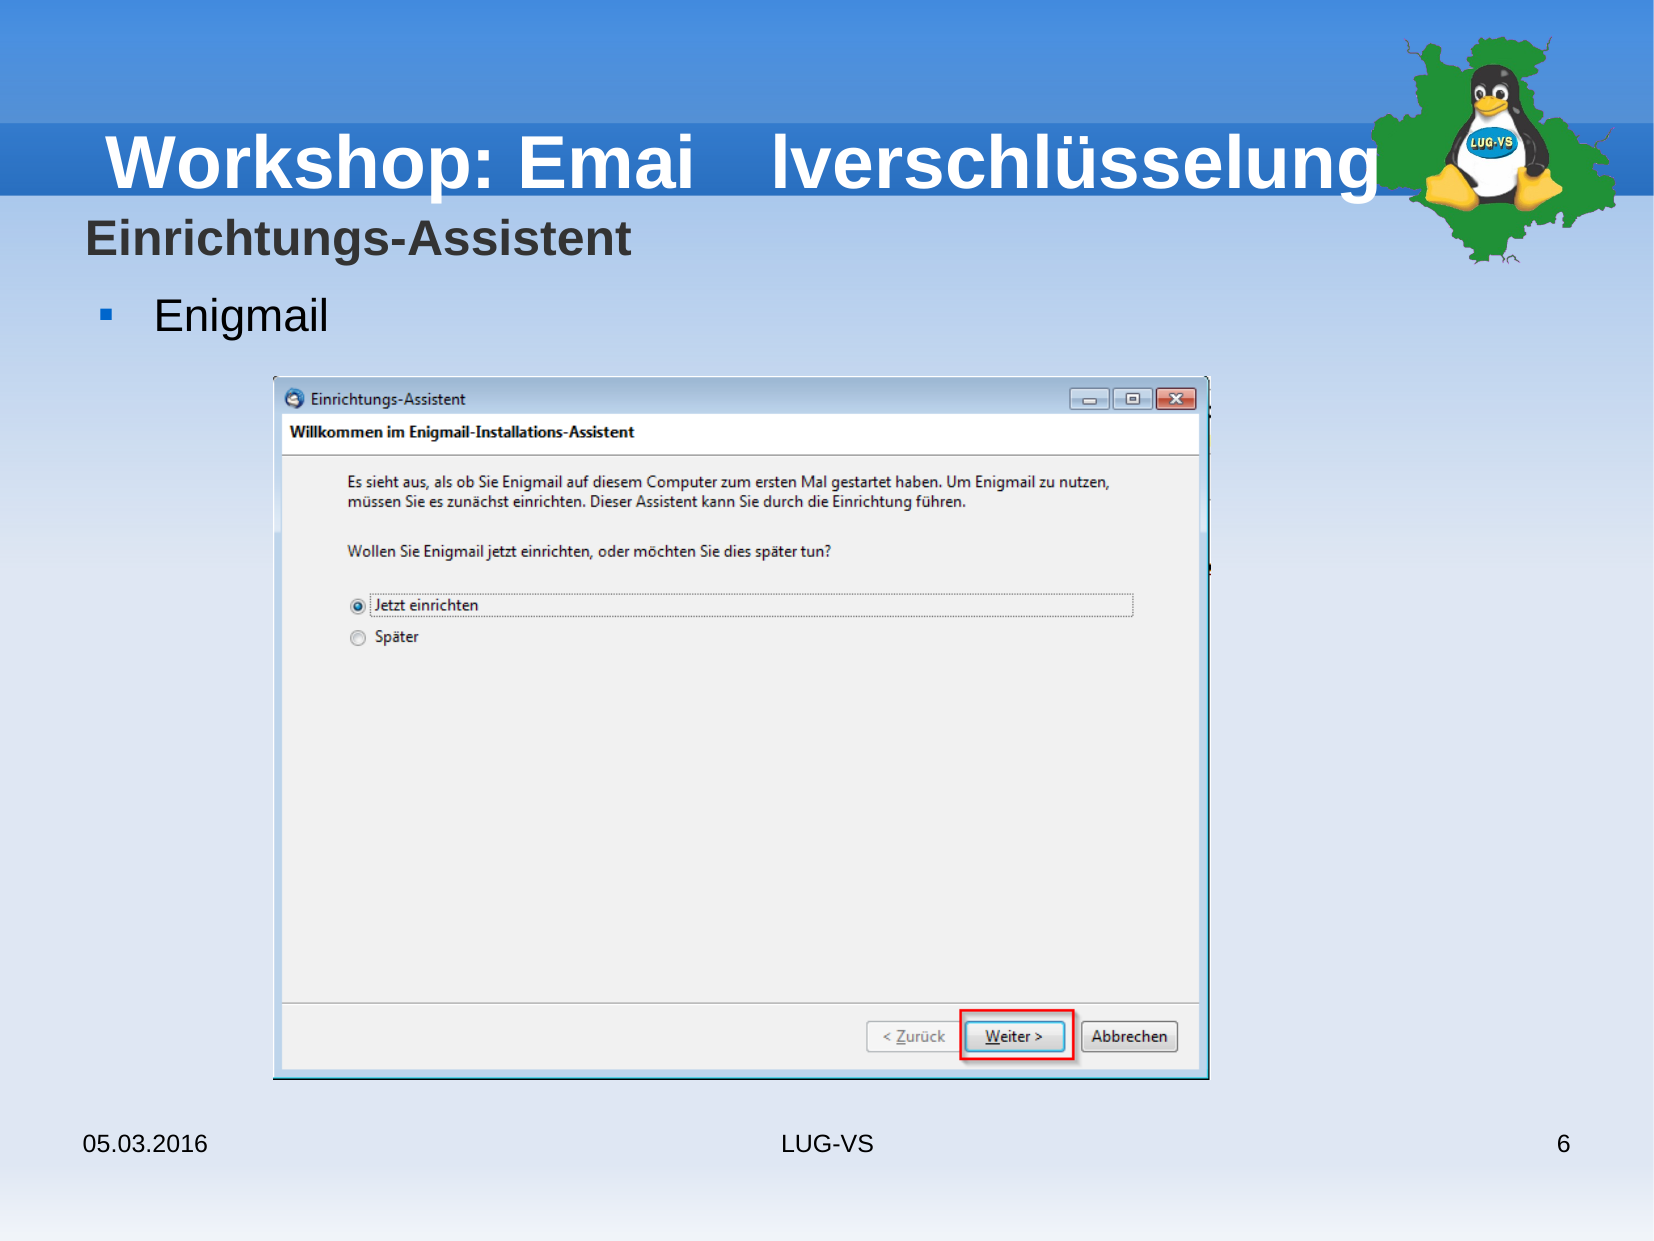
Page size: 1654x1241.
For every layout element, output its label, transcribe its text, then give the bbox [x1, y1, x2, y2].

title Workshop: Emai lverschlüsselung [0, 59, 1489, 267]
picture [0, 0, 1654, 1241]
list Enigmail [82, 290, 1571, 1109]
text_box Einrichtungs-Assistent [14, 209, 1418, 267]
picture [1489, 137, 1512, 149]
